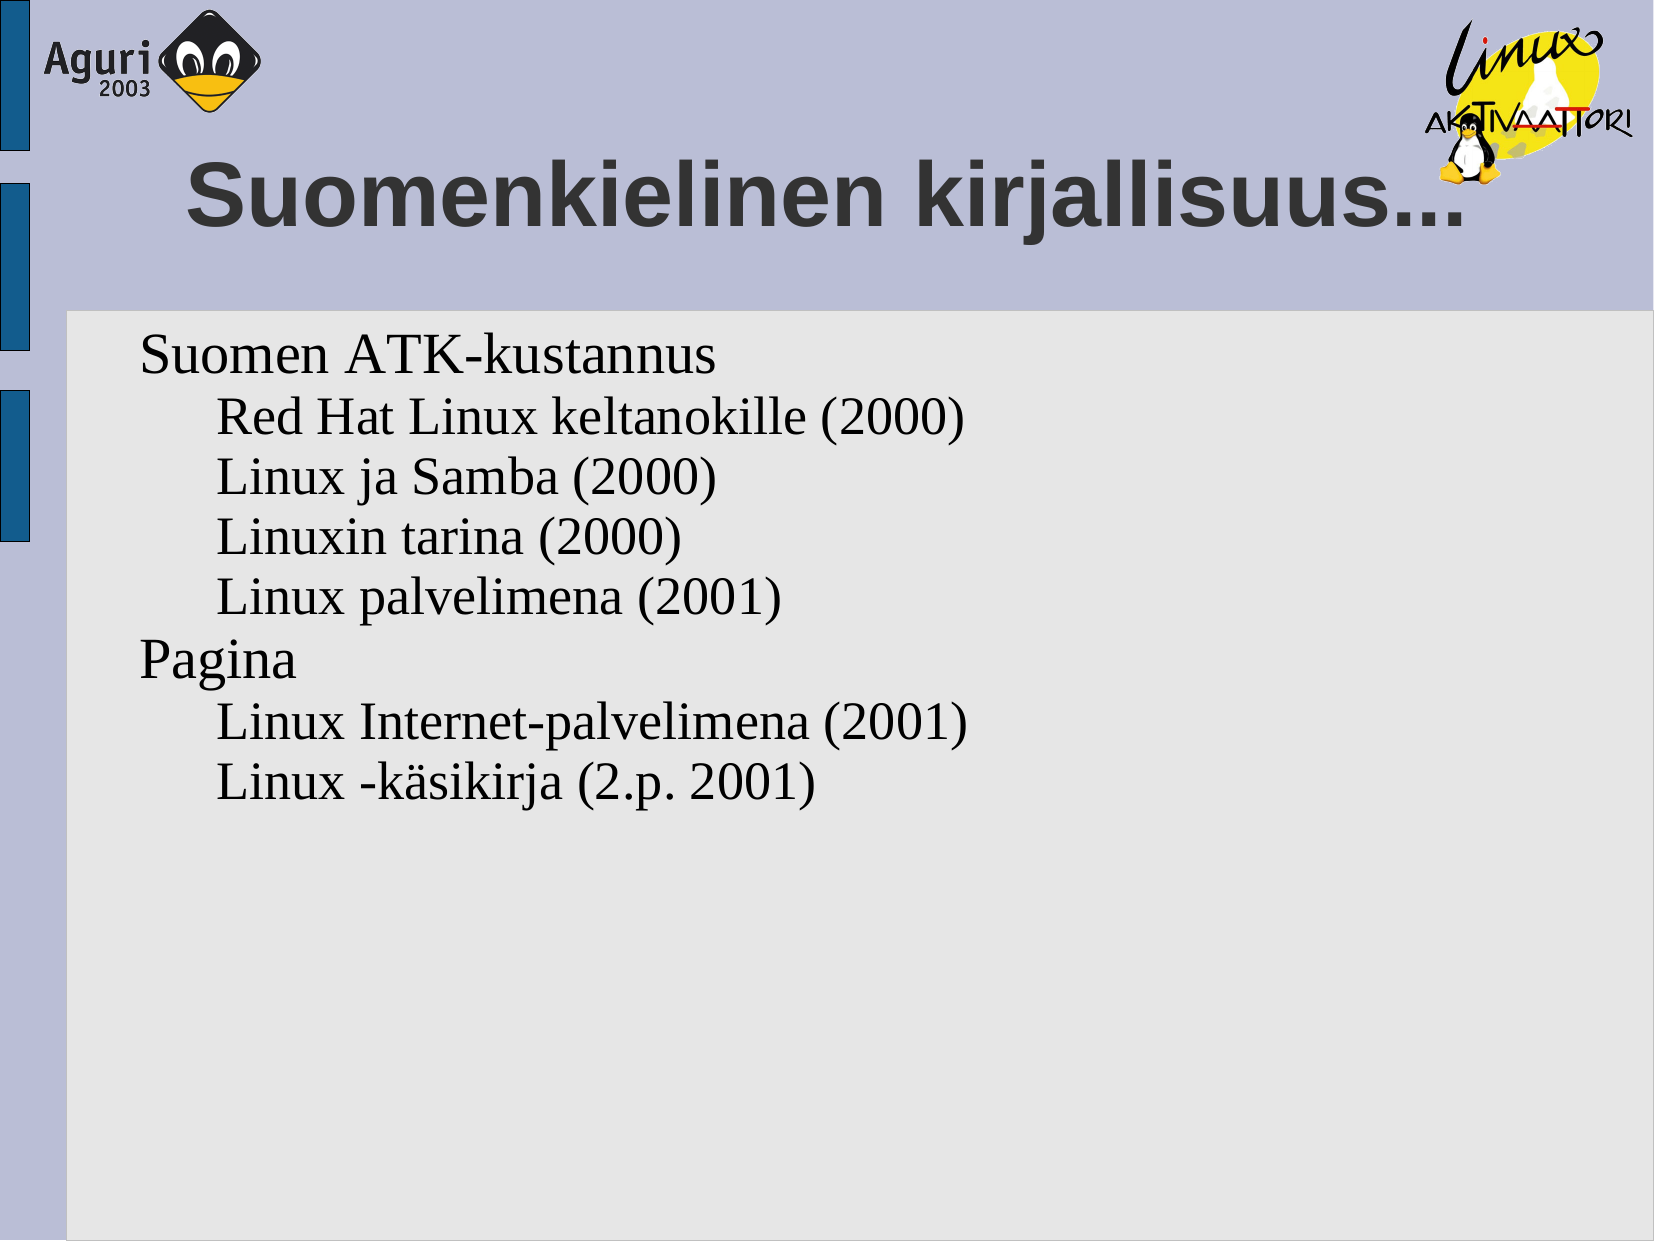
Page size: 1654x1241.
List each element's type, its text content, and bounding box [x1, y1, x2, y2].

picture [1417, 12, 1640, 190]
list Suomen ATK-kustannus Red Hat Linux keltanokille (2000) Linux ja Samba (2000) Linuxin tarina (2000) Linux palvelimena (2001) Pagina Linux Internet-palvelimena (2001) Linux -käsikirja (2.p. 2001) [121, 322, 1561, 1132]
picture [39, 9, 265, 113]
title Suomenkielinen kirjallisuus... [121, 91, 1534, 299]
